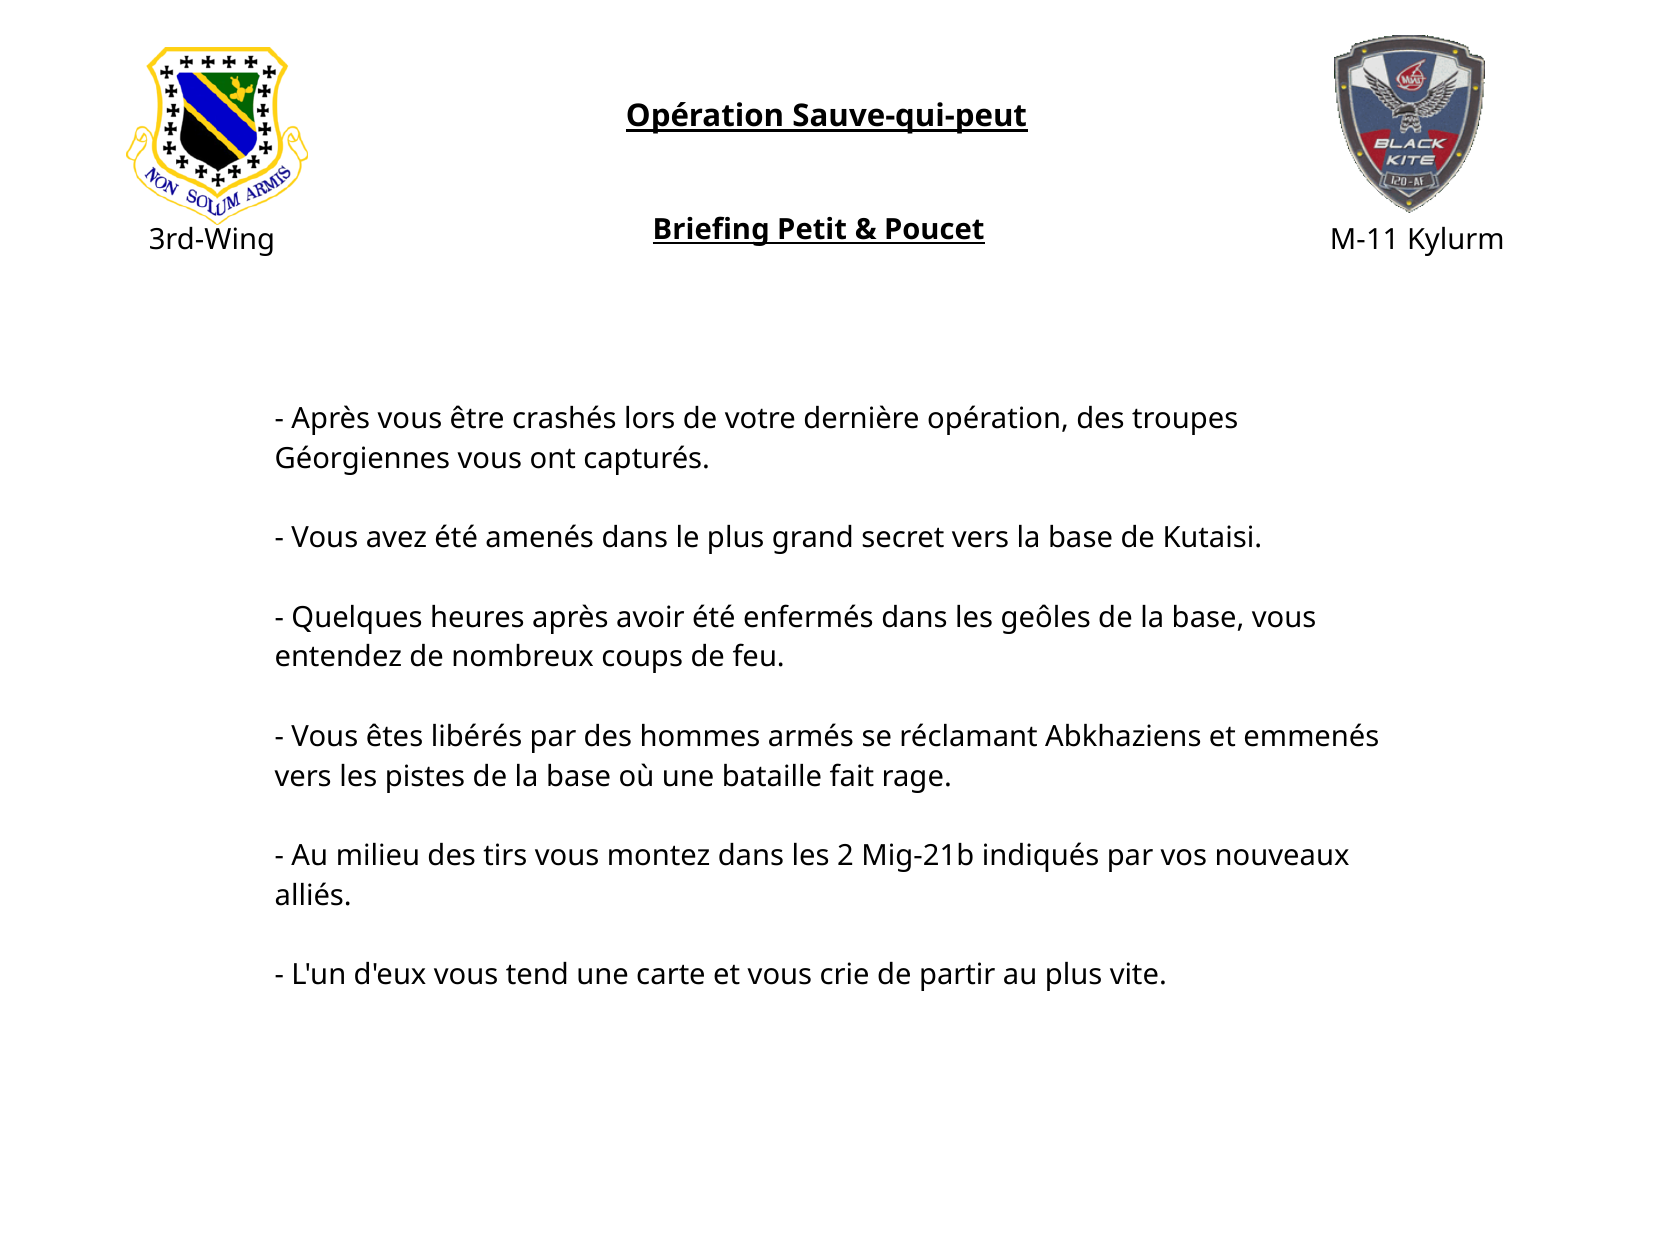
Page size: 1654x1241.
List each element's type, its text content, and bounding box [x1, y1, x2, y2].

picture [1334, 35, 1485, 213]
text_box - Après vous être crashés lors de votre dernière opération, des troupes Géorgiennes vous ont capturés. - Vous avez été amenés dans le plus grand secret vers la base de Kutaisi. - Quelques heures après avoir été enfermés dans les geôles de la base, vous entendez de nombreux coups de feu. - Vous êtes libérés par des hommes armés se réclamant Abkhaziens et emmenés vers les pistes de la base où une bataille fait rage. - Au milieu des tirs vous montez dans les 2 Mig-21b indiqués par vos nouveaux alliés. - L'un d'eux vous tend une carte et vous crie de partir au plus vite. [259, 389, 1430, 1016]
text_box Briefing Petit & Poucet [637, 200, 1016, 274]
picture [126, 47, 308, 225]
title Opération Sauve-qui-peut 3rd-Wing M-11 Kylurm [82, 4, 1571, 261]
